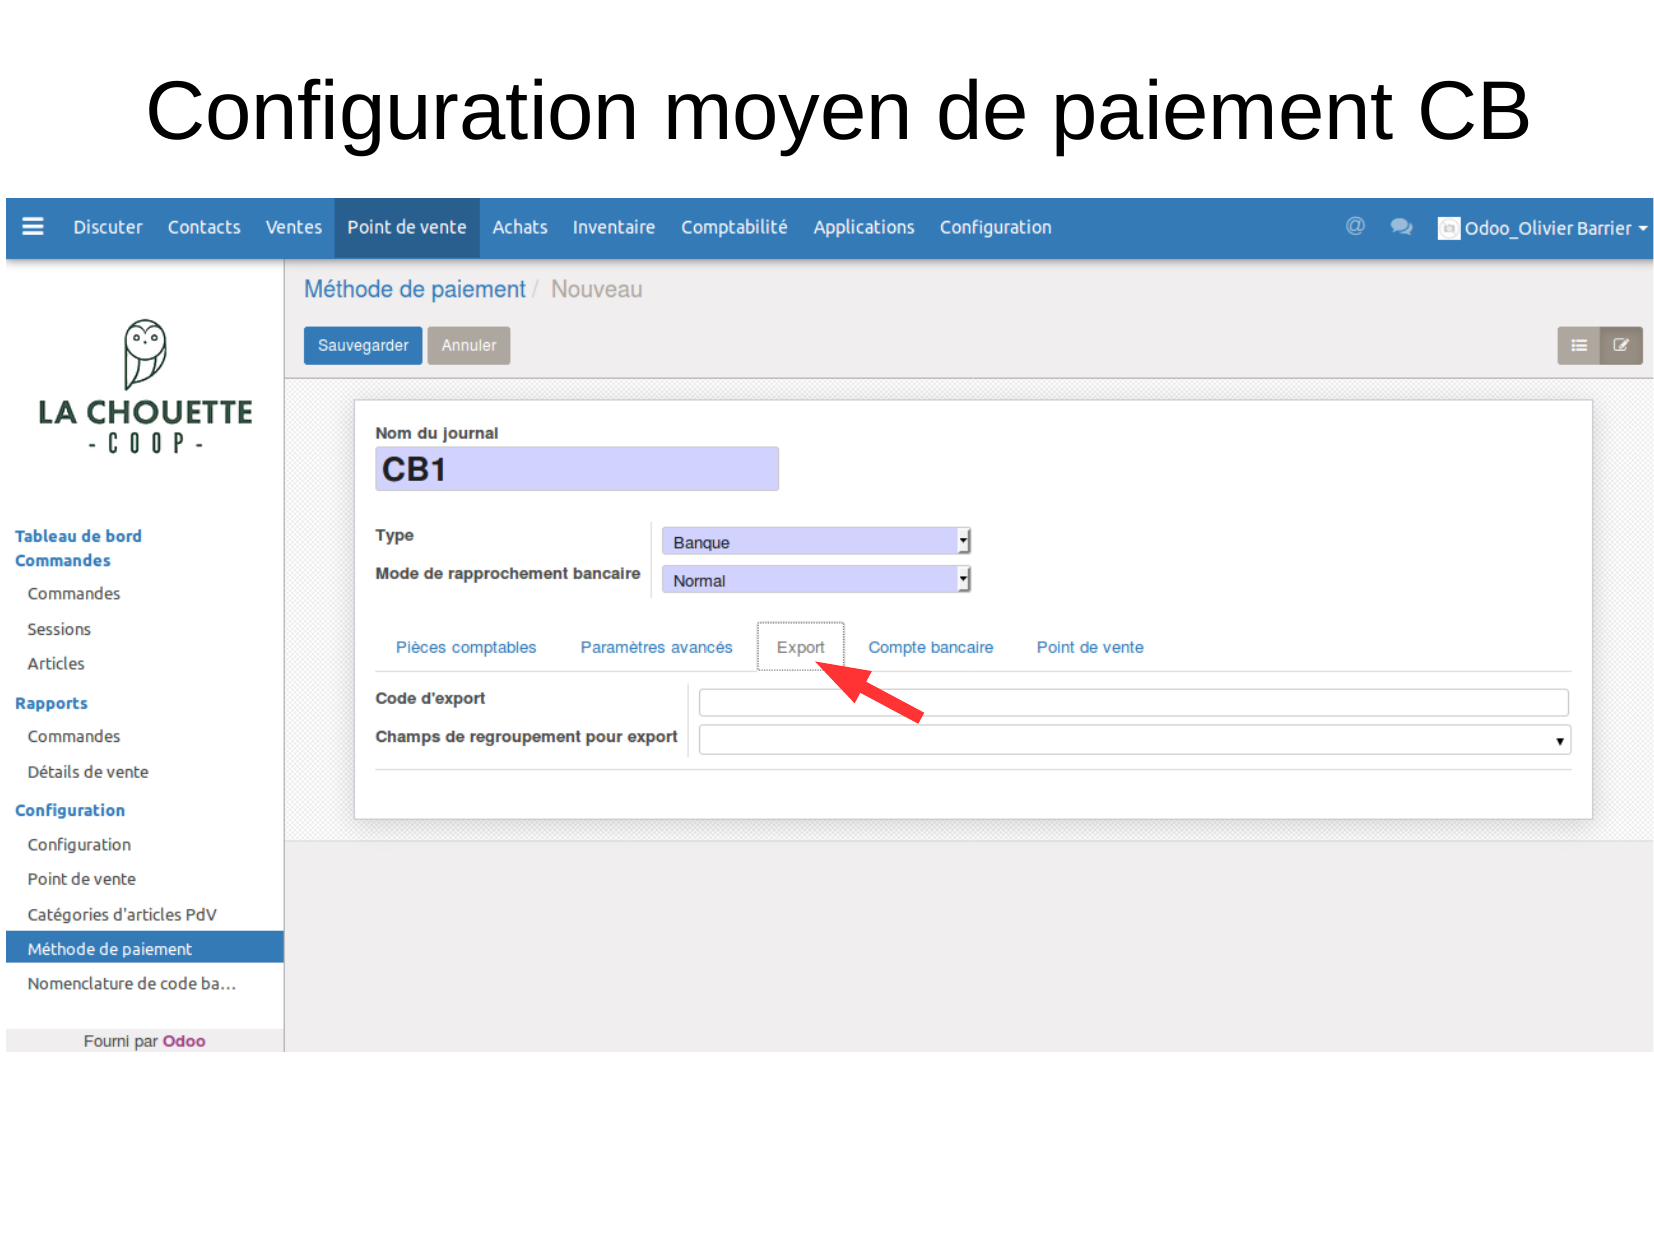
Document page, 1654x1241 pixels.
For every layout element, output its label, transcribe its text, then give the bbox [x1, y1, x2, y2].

picture [6, 198, 1654, 1052]
title Configuration moyen de paiement CB [82, 49, 1571, 166]
